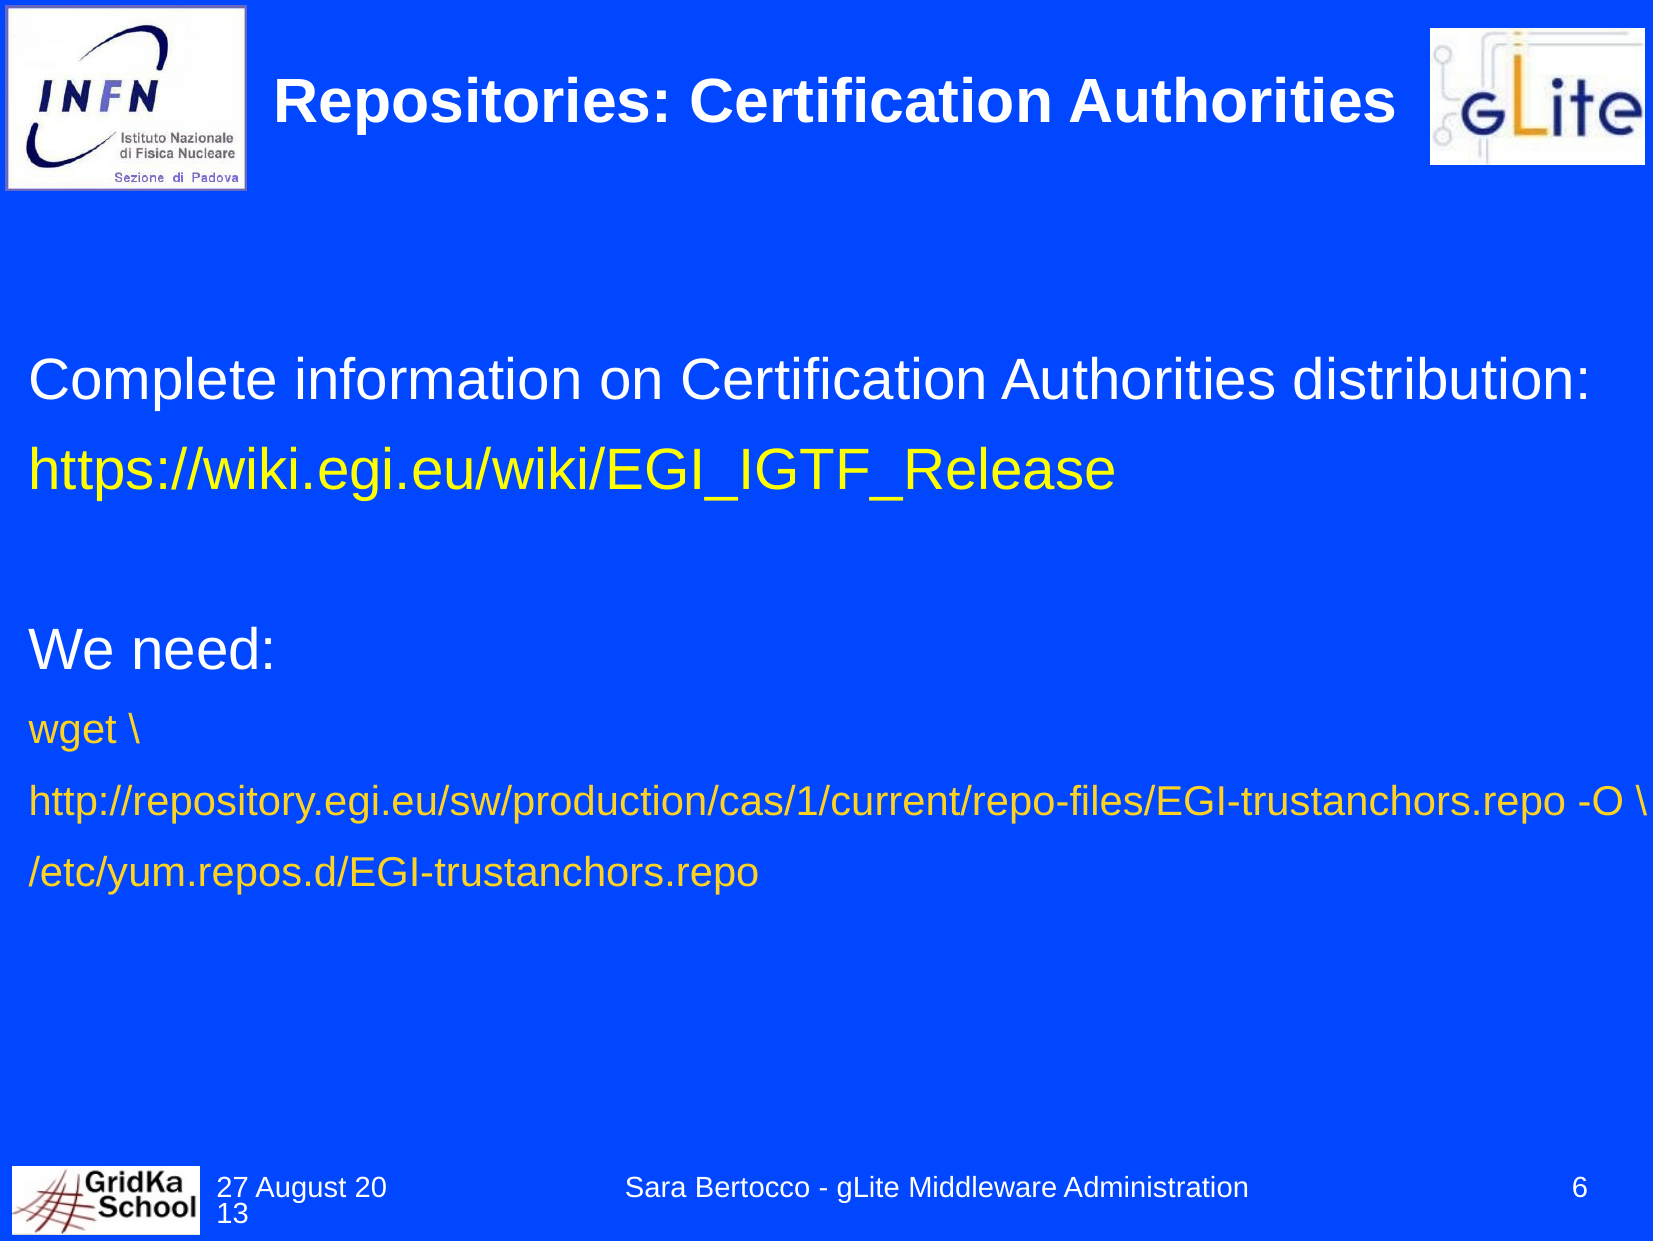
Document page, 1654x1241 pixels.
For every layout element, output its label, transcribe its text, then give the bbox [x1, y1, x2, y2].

picture [12, 1166, 200, 1235]
picture [1430, 28, 1645, 165]
picture [5, 5, 247, 191]
title Repositories: Certification Authorities [5, 7, 1645, 195]
text_box Complete information on Certification Authorities distribution: https://wiki.egi.eu/wiki/EGI_IGTF_Release We need: wget \ http://repository.egi.eu/sw/production/cas/1/current/repo-files/EGI-trustanchors.repo -O \ /etc/yum.repos.d/EGI-trustanchors.repo [13, 339, 1653, 1122]
